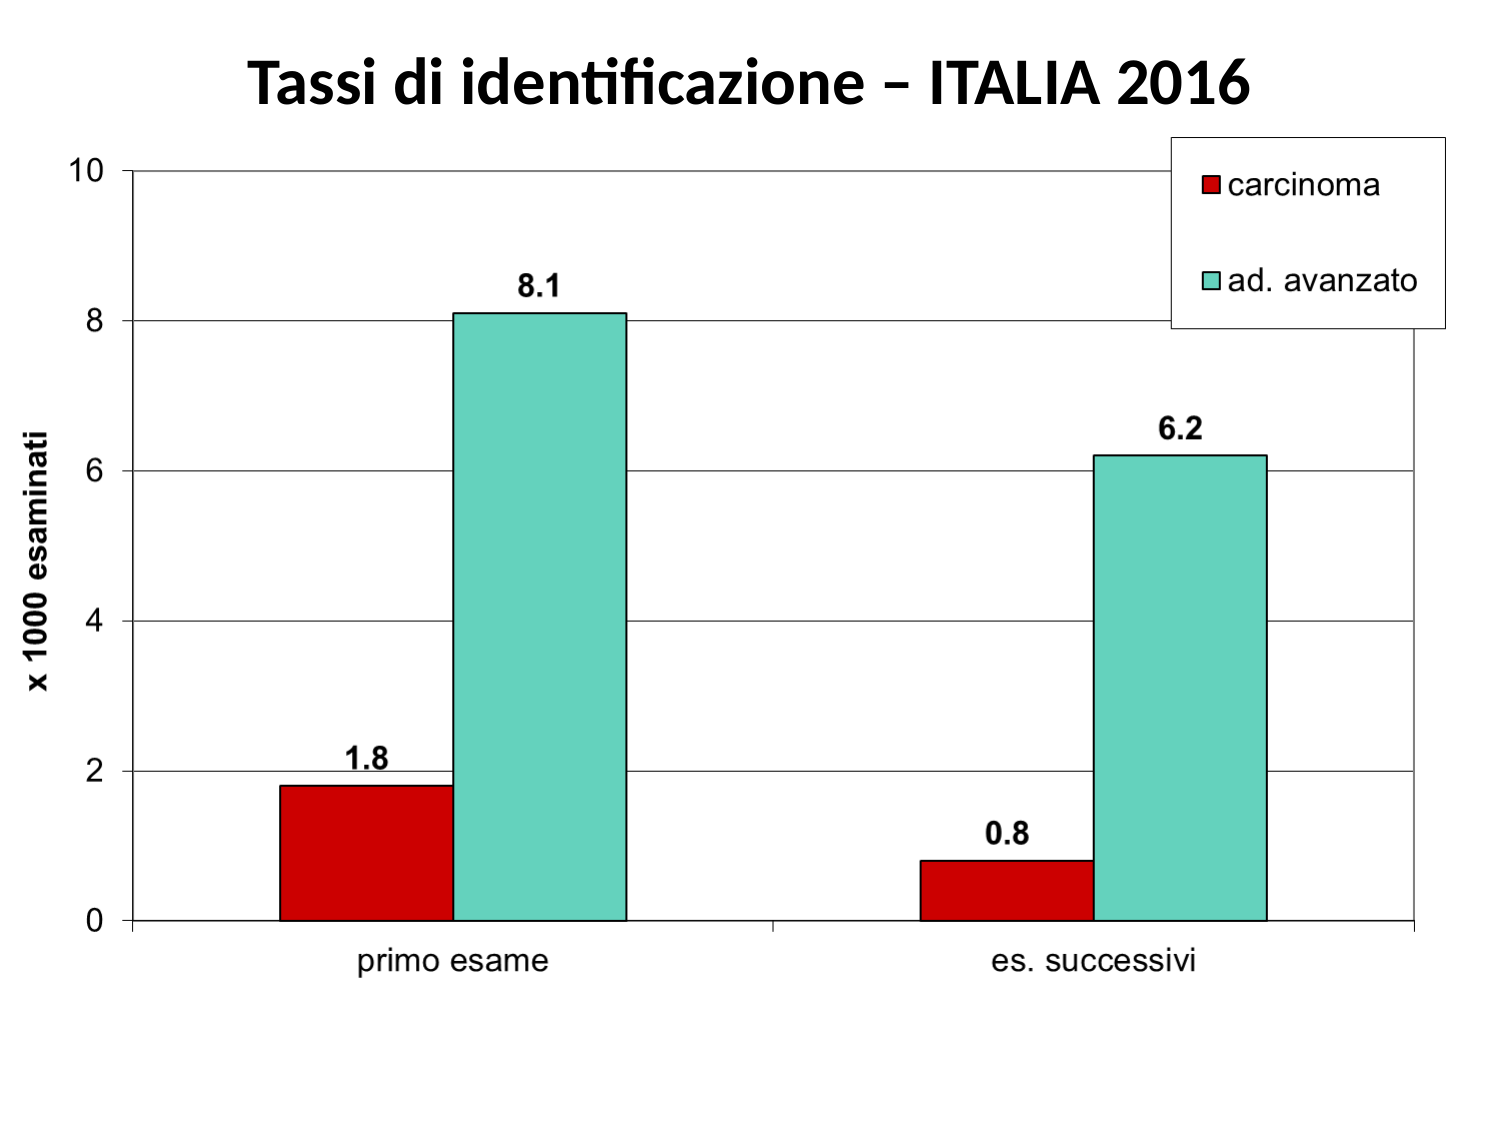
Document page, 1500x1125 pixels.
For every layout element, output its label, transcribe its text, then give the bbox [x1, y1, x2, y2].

text_box Tassi di identificazione – ITALIA 2016 [0, 30, 1500, 102]
picture [0, 102, 1500, 1023]
